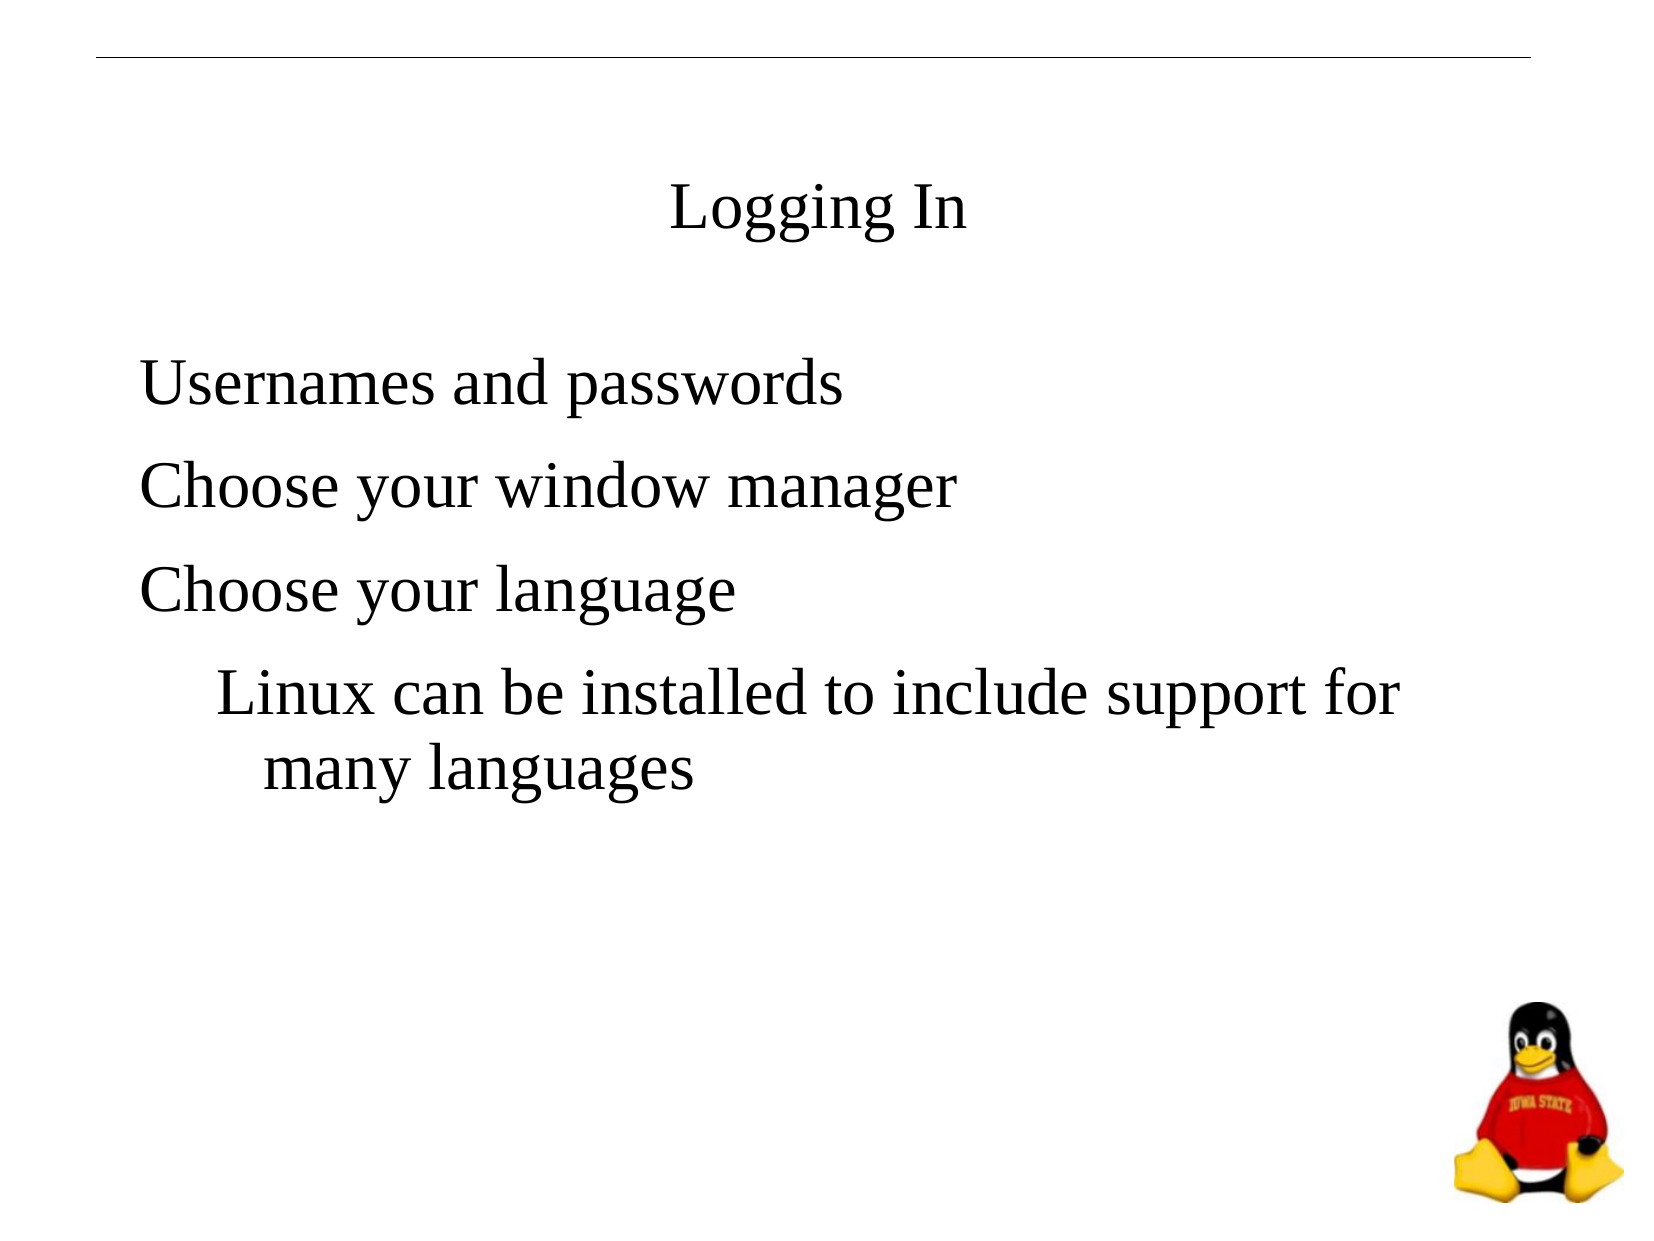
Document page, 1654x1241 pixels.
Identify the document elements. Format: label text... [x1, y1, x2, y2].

title Logging In [121, 102, 1534, 310]
list Usernames and passwords Choose your window manager Choose your language Linux can be installed to include support for many languages [121, 344, 1534, 1127]
picture [1454, 1002, 1624, 1203]
